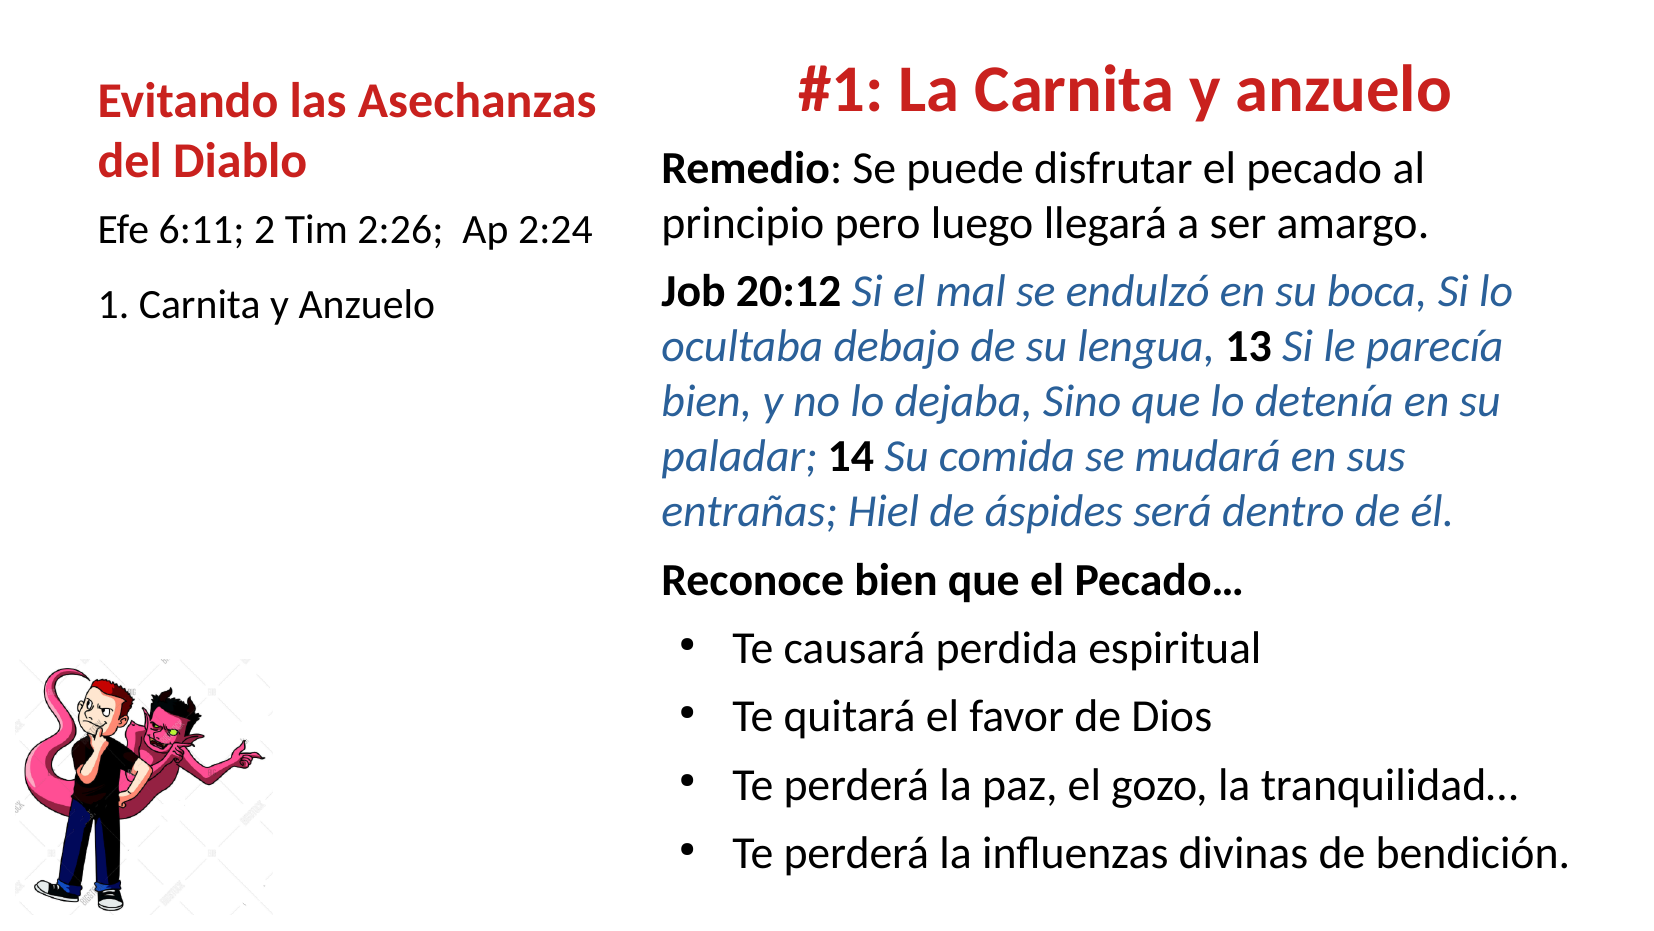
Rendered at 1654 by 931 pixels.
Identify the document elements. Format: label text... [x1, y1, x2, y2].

title Evitando las Asechanzas del Diablo [82, 36, 627, 194]
picture [15, 659, 273, 916]
list Efe 6:11; 2 Tim 2:26; Ap 2:24 1. Carnita y Anzuelo [82, 194, 627, 831]
list #1: La Carnita y anzuelo Remedio: Se puede disfrutar el pecado al principio pero luego llegará a ser amargo. Job 20:12 Si el mal se endulzó en su boca, Si lo ocultaba debajo de su lengua, 13 Si le parecía bien, y no lo dejaba, Sino que lo detenía en su paladar; 14 Su comida se mudará en sus entrañas; Hiel de áspides será dentro de él. Reconoce bien que el Pecado… Te causará perdida espiritual Te quitará el favor de Dios Te perderá la paz, el gozo, la tranquilidad… Te perderá la influenzas divinas de bendición. [646, 36, 1606, 886]
